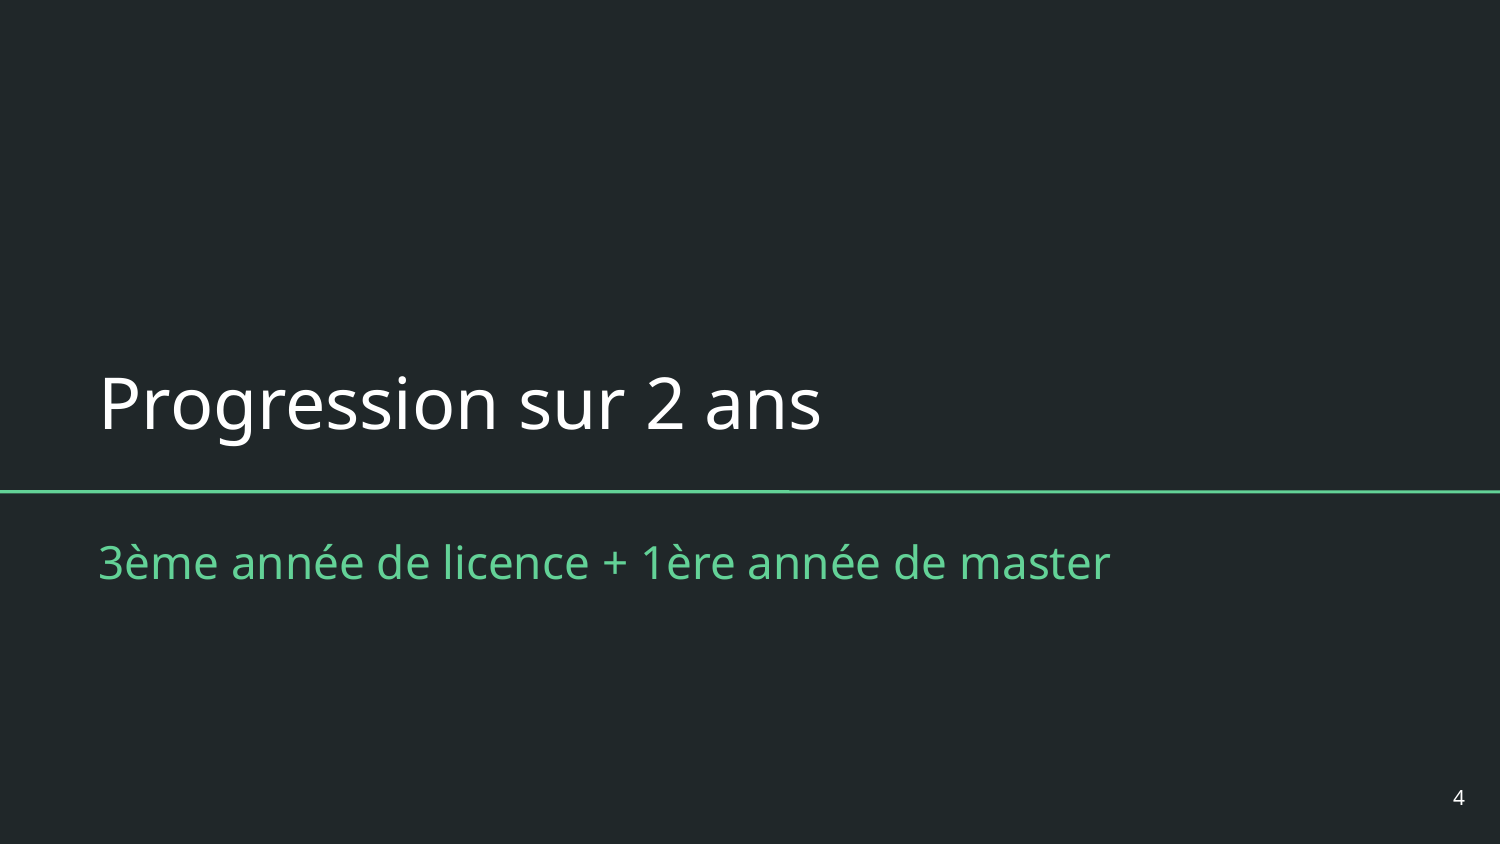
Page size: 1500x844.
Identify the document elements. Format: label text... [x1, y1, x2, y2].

text_box 3ème année de licence + 1ère année de master [83, 518, 1447, 604]
title Progression sur 2 ans [83, 337, 1417, 466]
slide_number <numéro> [1389, 764, 1480, 830]
